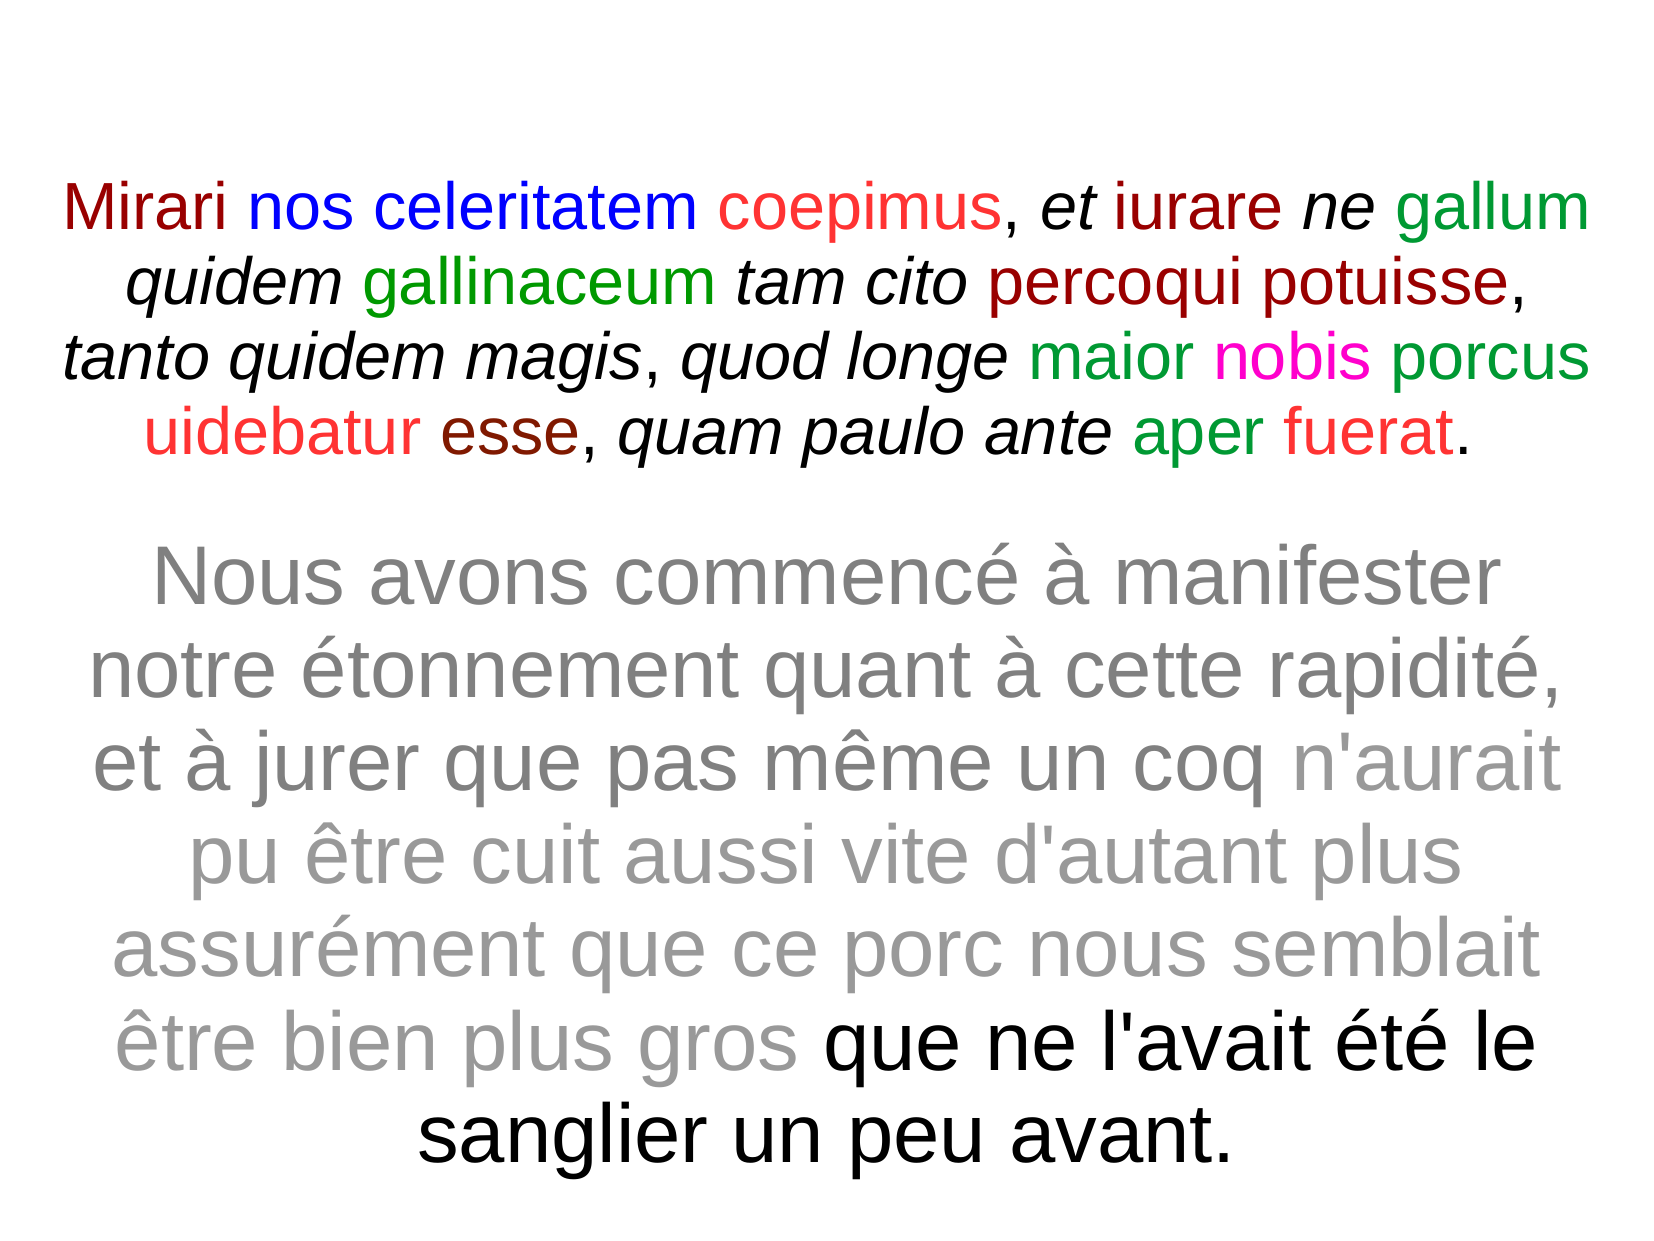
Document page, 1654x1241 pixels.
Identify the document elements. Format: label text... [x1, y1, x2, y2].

title Mirari nos celeritatem coepimus, et iurare ne gallum quidem gallinaceum tam cito percoqui potuisse, tanto quidem magis, quod longe maior nobis porcus uidebatur esse, quam paulo ante aper fuerat. [47, 35, 1607, 603]
subtitle Nous avons commencé à manifester notre étonnement quant à cette rapidité, et à jurer que pas même un coq n'aurait pu être cuit aussi vite d'autant plus assurément que ce porc nous semblait être bien plus gros que ne l'avait été le sanglier un peu avant. [82, 529, 1571, 1181]
